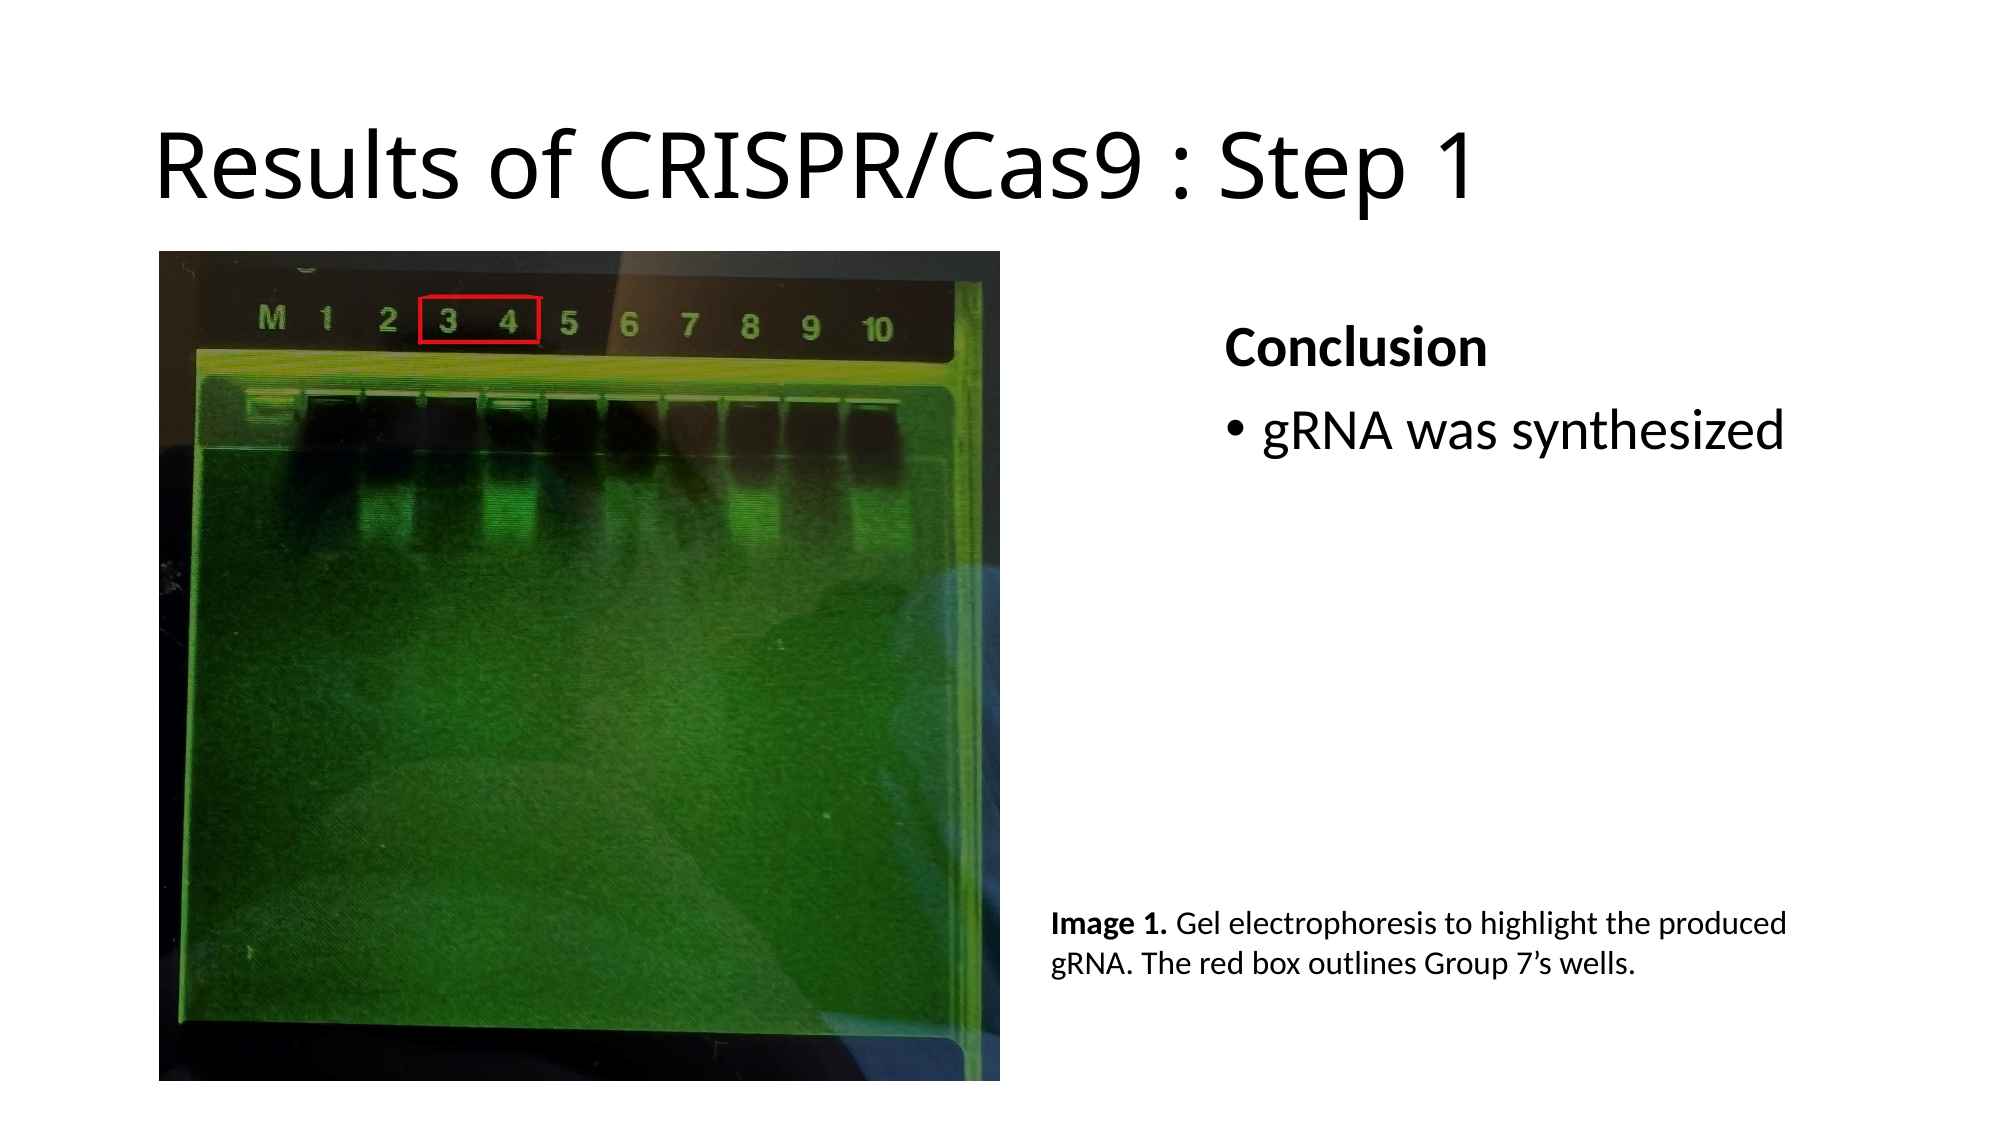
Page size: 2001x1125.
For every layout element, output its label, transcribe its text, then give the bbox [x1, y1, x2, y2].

title Results of CRISPR/Cas9 : Step 1 [137, 59, 1863, 278]
text_box Image 1. Gel electrophoresis to highlight the produced gRNA. The red box outlines Group 7’s wells. [1036, 893, 1841, 989]
picture [159, 251, 1000, 1081]
text_box Conclusion gRNA was synthesized [1210, 308, 1880, 526]
